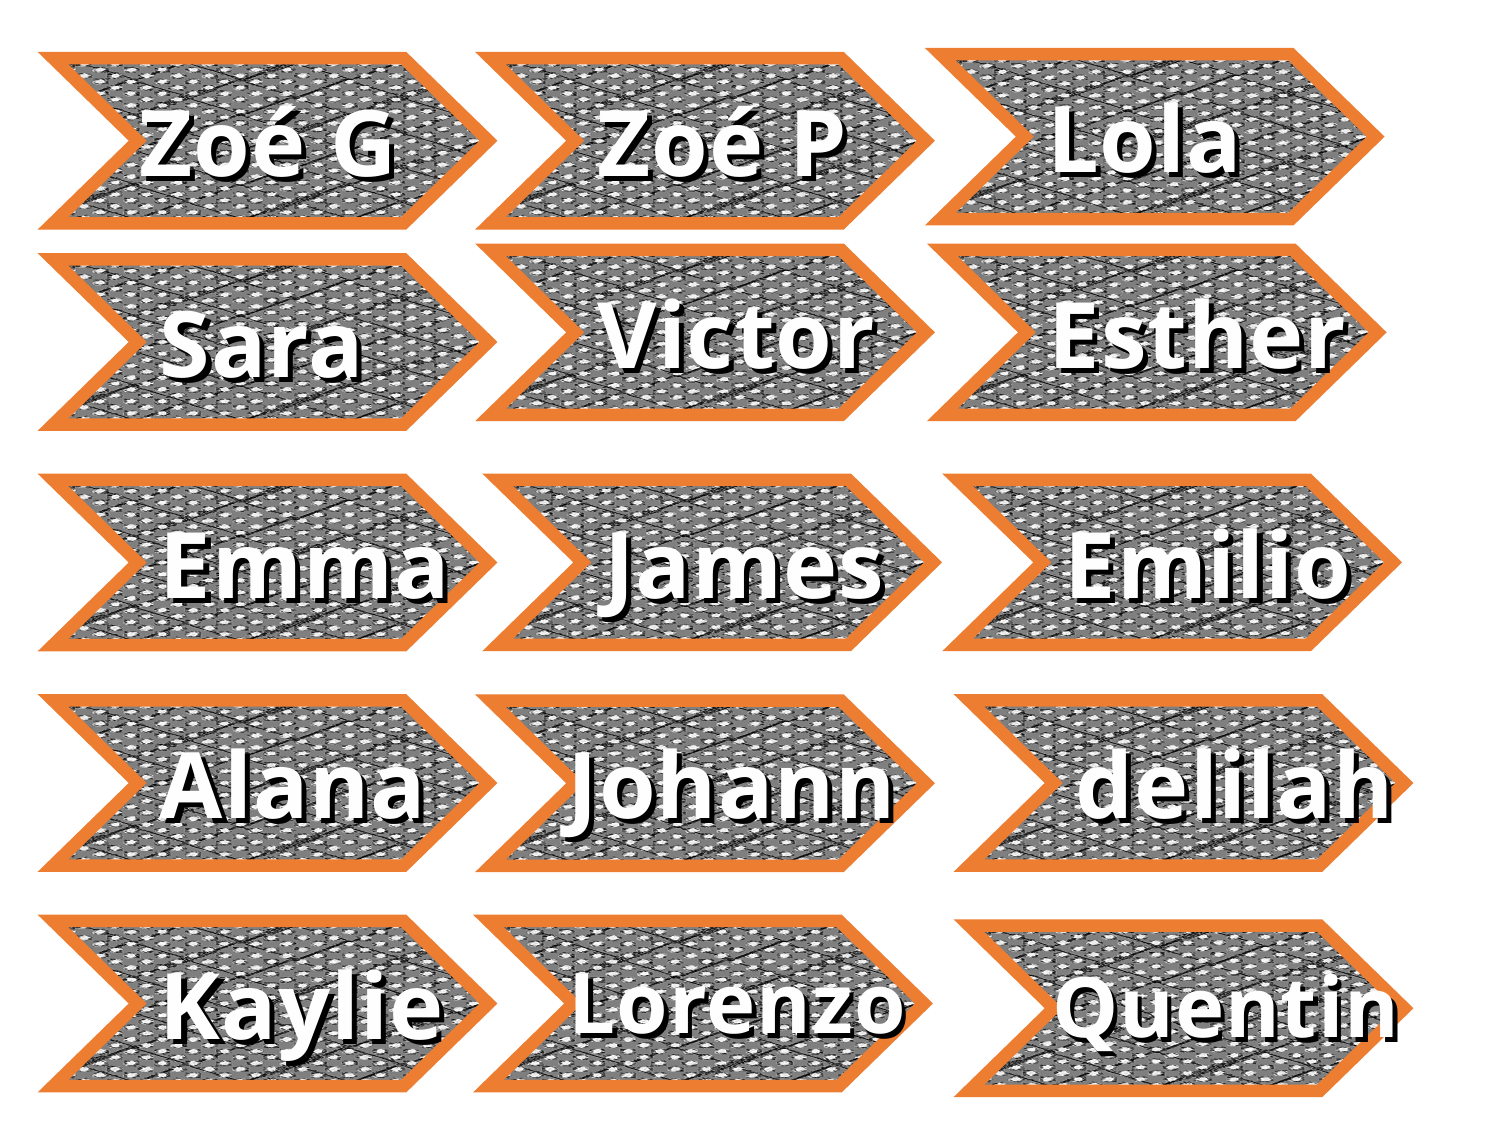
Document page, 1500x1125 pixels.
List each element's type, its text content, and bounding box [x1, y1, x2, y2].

text_box delilah [1061, 720, 1409, 845]
text_box Lola [1032, 73, 1257, 199]
text_box Sara [145, 279, 380, 404]
text_box Alana [145, 720, 442, 845]
text_box Kaylie [145, 940, 459, 1065]
text_box [53, 58, 489, 224]
text_box [53, 920, 426, 1087]
text_box Zoé G [124, 78, 413, 203]
text_box [497, 479, 870, 645]
text_box [459, 974, 489, 1033]
text_box Lorenzo [554, 943, 921, 1058]
text_box [1363, 318, 1378, 347]
text_box Quentin [1037, 947, 1415, 1062]
text_box Emma [145, 499, 465, 624]
text_box [490, 58, 926, 224]
text_box [488, 1022, 869, 1087]
text_box [442, 737, 489, 829]
text_box [969, 1024, 1350, 1091]
text_box [942, 249, 1315, 415]
text_box [940, 54, 1376, 220]
text_box [912, 769, 926, 797]
text_box Zoé P [582, 78, 862, 203]
text_box [488, 920, 862, 985]
text_box [969, 925, 1342, 992]
text_box James [590, 499, 899, 624]
text_box [891, 298, 926, 367]
text_box [490, 804, 863, 866]
text_box Esther [1034, 269, 1363, 394]
text_box [899, 529, 934, 596]
text_box Emilio [1050, 499, 1367, 624]
text_box Victor [582, 269, 891, 394]
text_box [53, 259, 489, 425]
text_box [969, 700, 1341, 866]
text_box [957, 479, 1330, 645]
text_box [53, 700, 425, 866]
text_box [53, 479, 426, 646]
text_box [465, 539, 489, 586]
text_box Johann [553, 720, 912, 845]
text_box [490, 700, 862, 762]
text_box [1367, 536, 1394, 588]
text_box [490, 249, 863, 415]
